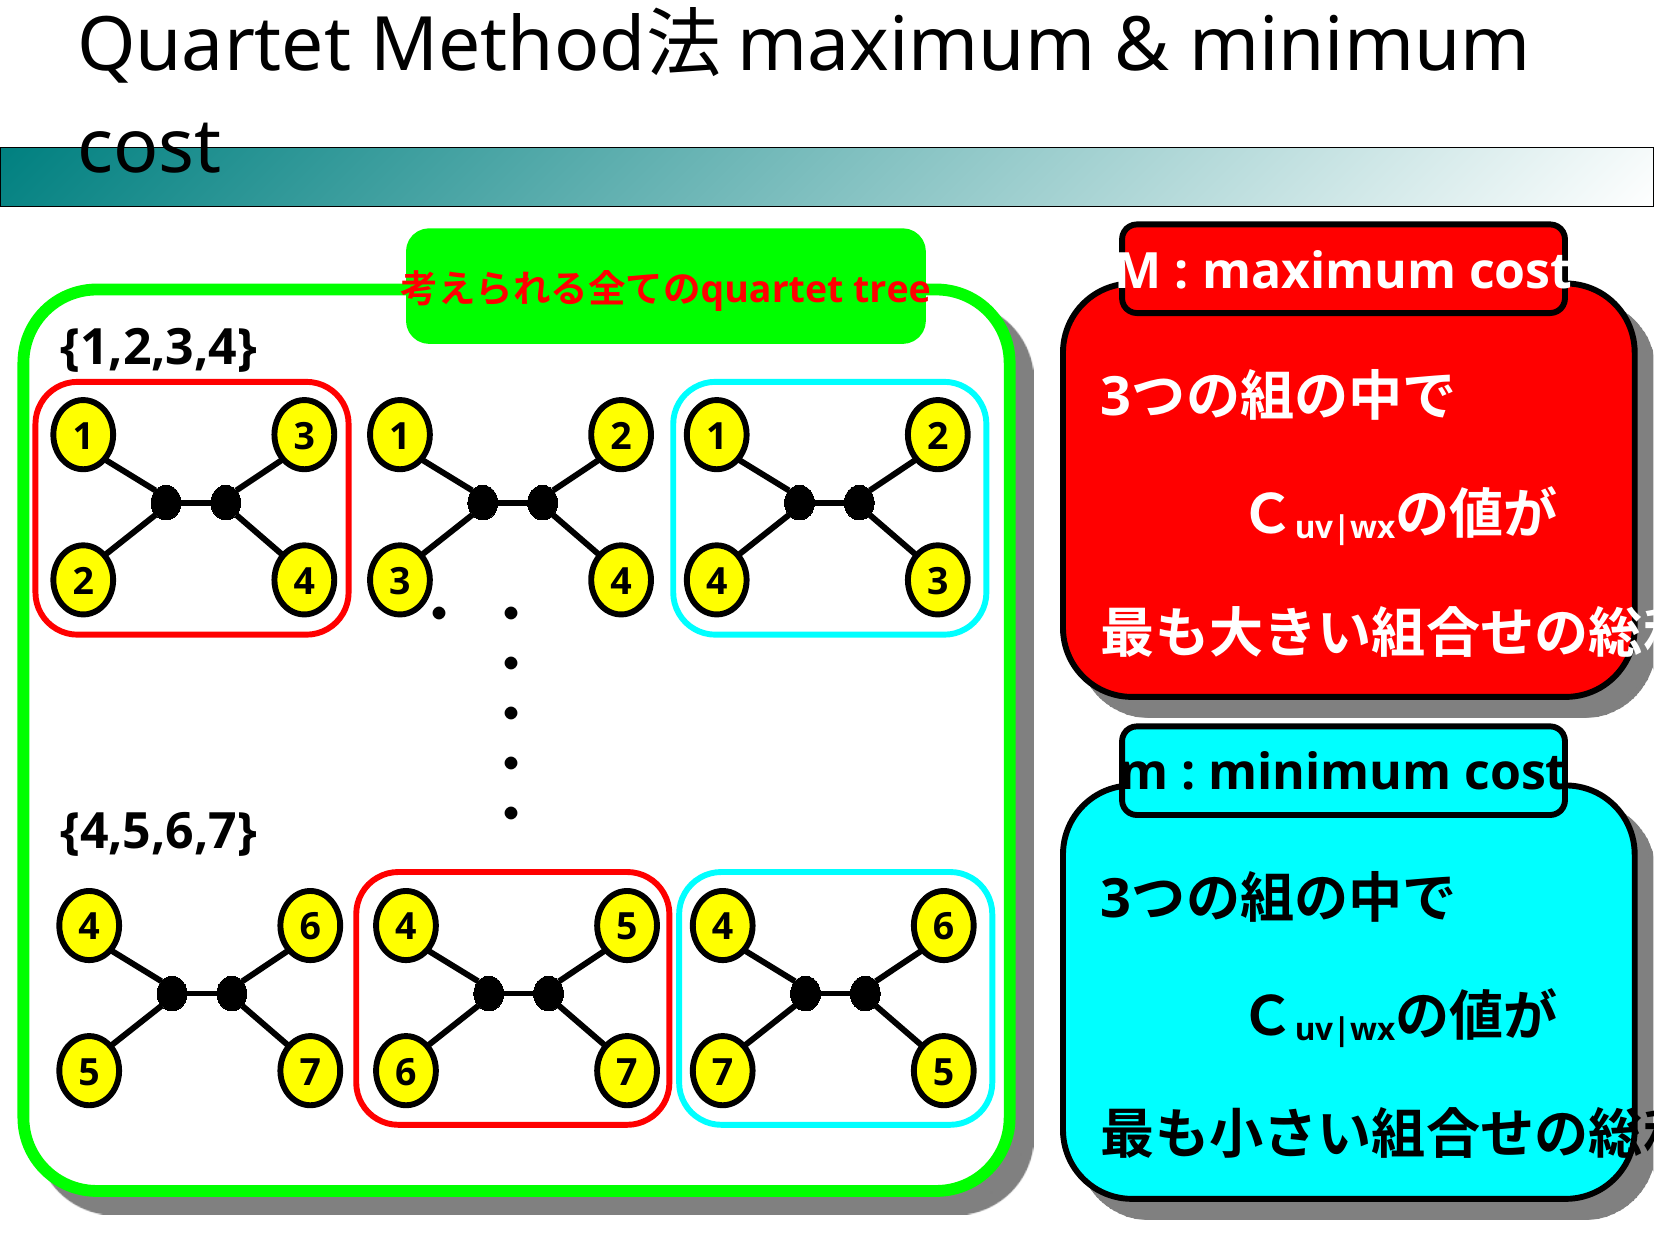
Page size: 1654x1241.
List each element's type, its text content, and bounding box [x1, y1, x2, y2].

text_box 1 [686, 400, 747, 470]
text_box 4 [692, 890, 753, 961]
text_box 3 [370, 545, 430, 615]
text_box 2 [591, 400, 652, 470]
text_box 4 [59, 890, 120, 961]
text_box 3 [274, 400, 335, 470]
text_box M : maximum cost [1122, 224, 1566, 314]
text_box 4 [376, 890, 436, 961]
text_box [23, 289, 1010, 1191]
text_box 4 [274, 545, 335, 615]
text_box 考えられる全てのquartet tree [411, 234, 920, 338]
text_box {1,2,3,4} [45, 303, 276, 384]
title Quartet Method法 maximum & minimum cost [77, 29, 1566, 149]
text_box 5 [597, 890, 657, 961]
text_box 3つの組の中で Ｃuv|wxの値が 最も大きい組合せの総和 [1062, 283, 1635, 697]
text_box 5 [913, 1036, 974, 1106]
text_box {4,5,6,7} [45, 787, 276, 868]
text_box ・・・・・・ [469, 635, 556, 827]
text_box 7 [597, 1036, 657, 1106]
text_box 4 [591, 545, 652, 615]
text_box 3 [907, 545, 968, 615]
text_box 7 [280, 1036, 341, 1106]
text_box 5 [59, 1036, 120, 1106]
text_box 2 [907, 400, 968, 470]
text_box 7 [692, 1036, 753, 1106]
text_box m : minimum cost [1122, 726, 1566, 816]
text_box 6 [376, 1036, 436, 1106]
text_box [39, 385, 345, 631]
text_box 4 [686, 545, 747, 615]
text_box 6 [913, 890, 974, 961]
text_box 1 [370, 400, 430, 470]
text_box 1 [53, 400, 114, 470]
text_box 6 [280, 890, 341, 961]
text_box 2 [53, 545, 114, 615]
text_box 3つの組の中で Ｃuv|wxの値が 最も小さい組合せの総和 [1062, 785, 1635, 1199]
